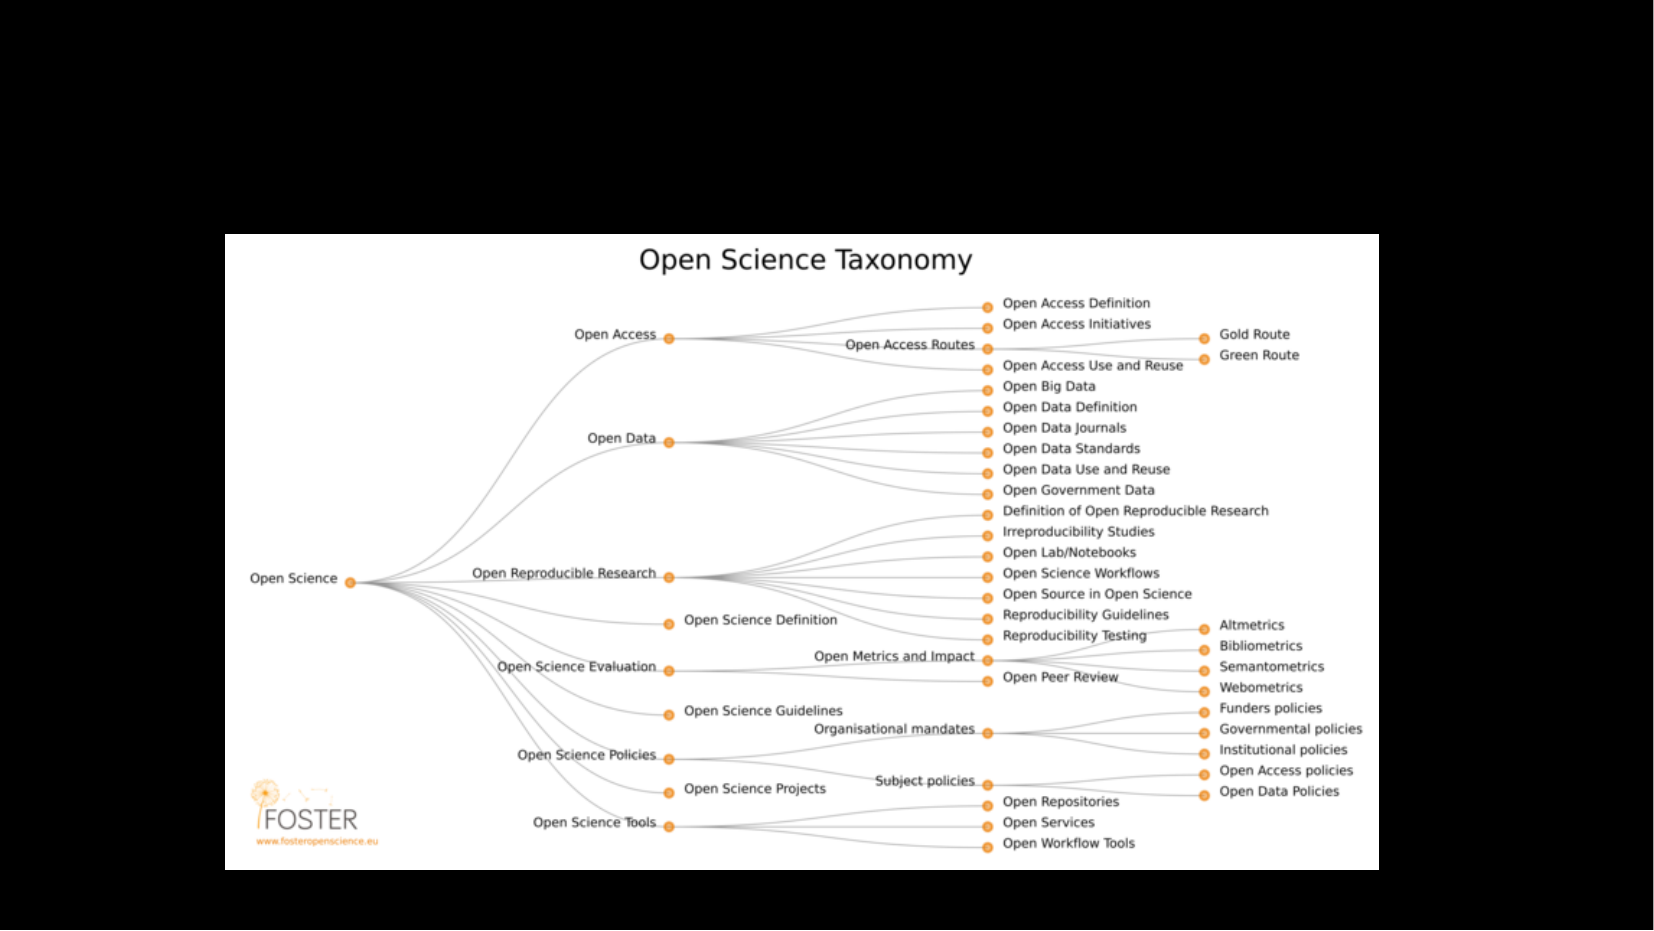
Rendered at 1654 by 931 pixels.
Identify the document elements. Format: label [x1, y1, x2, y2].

picture [225, 234, 1379, 871]
